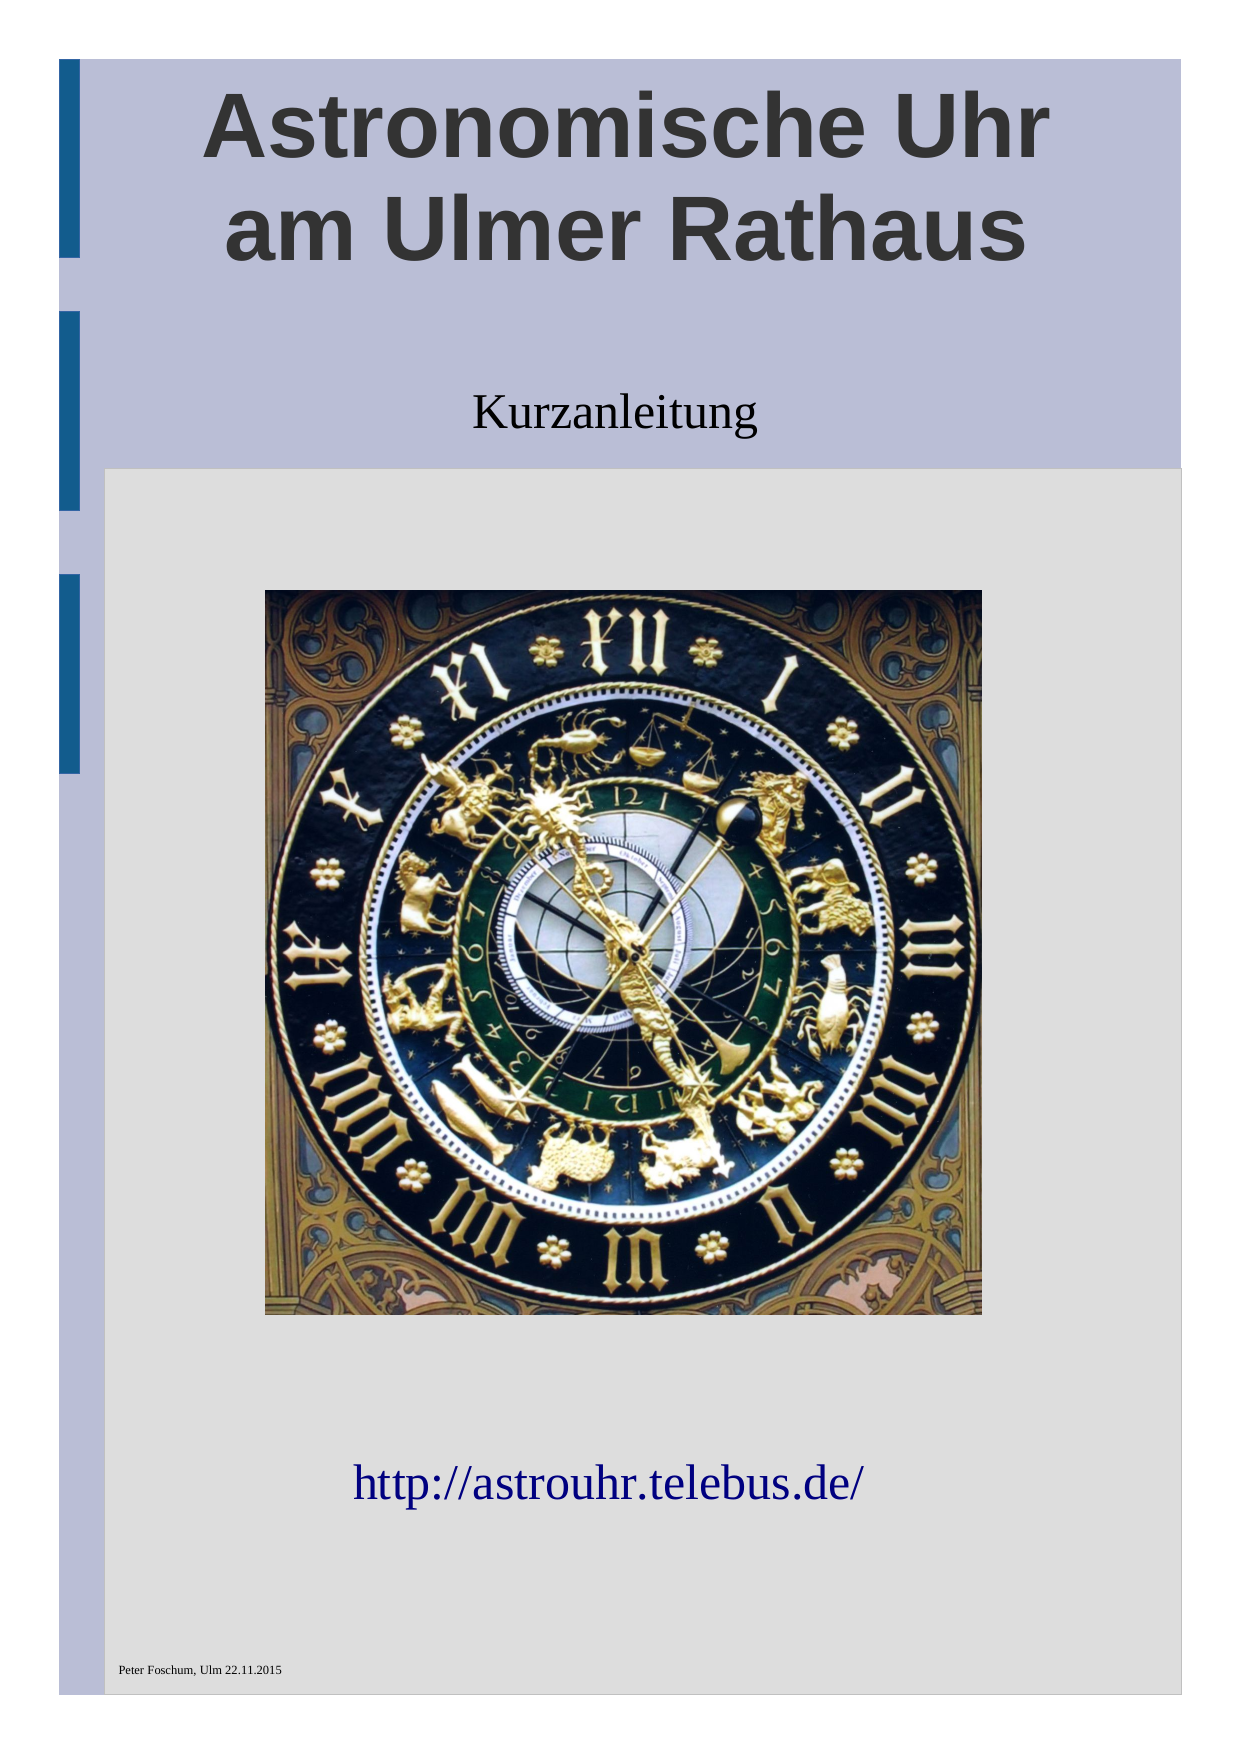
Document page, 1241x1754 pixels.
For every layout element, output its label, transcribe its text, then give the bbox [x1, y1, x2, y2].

picture [265, 590, 982, 1315]
text_box Kurzanleitung [472, 383, 760, 440]
title Astronomische Uhr am Ulmer Rathaus [147, 59, 1106, 296]
text_box Peter Foschum, Ulm 22.11.2015 [118, 1663, 282, 1678]
text_box http://astrouhr.telebus.de/ [353, 1454, 863, 1511]
